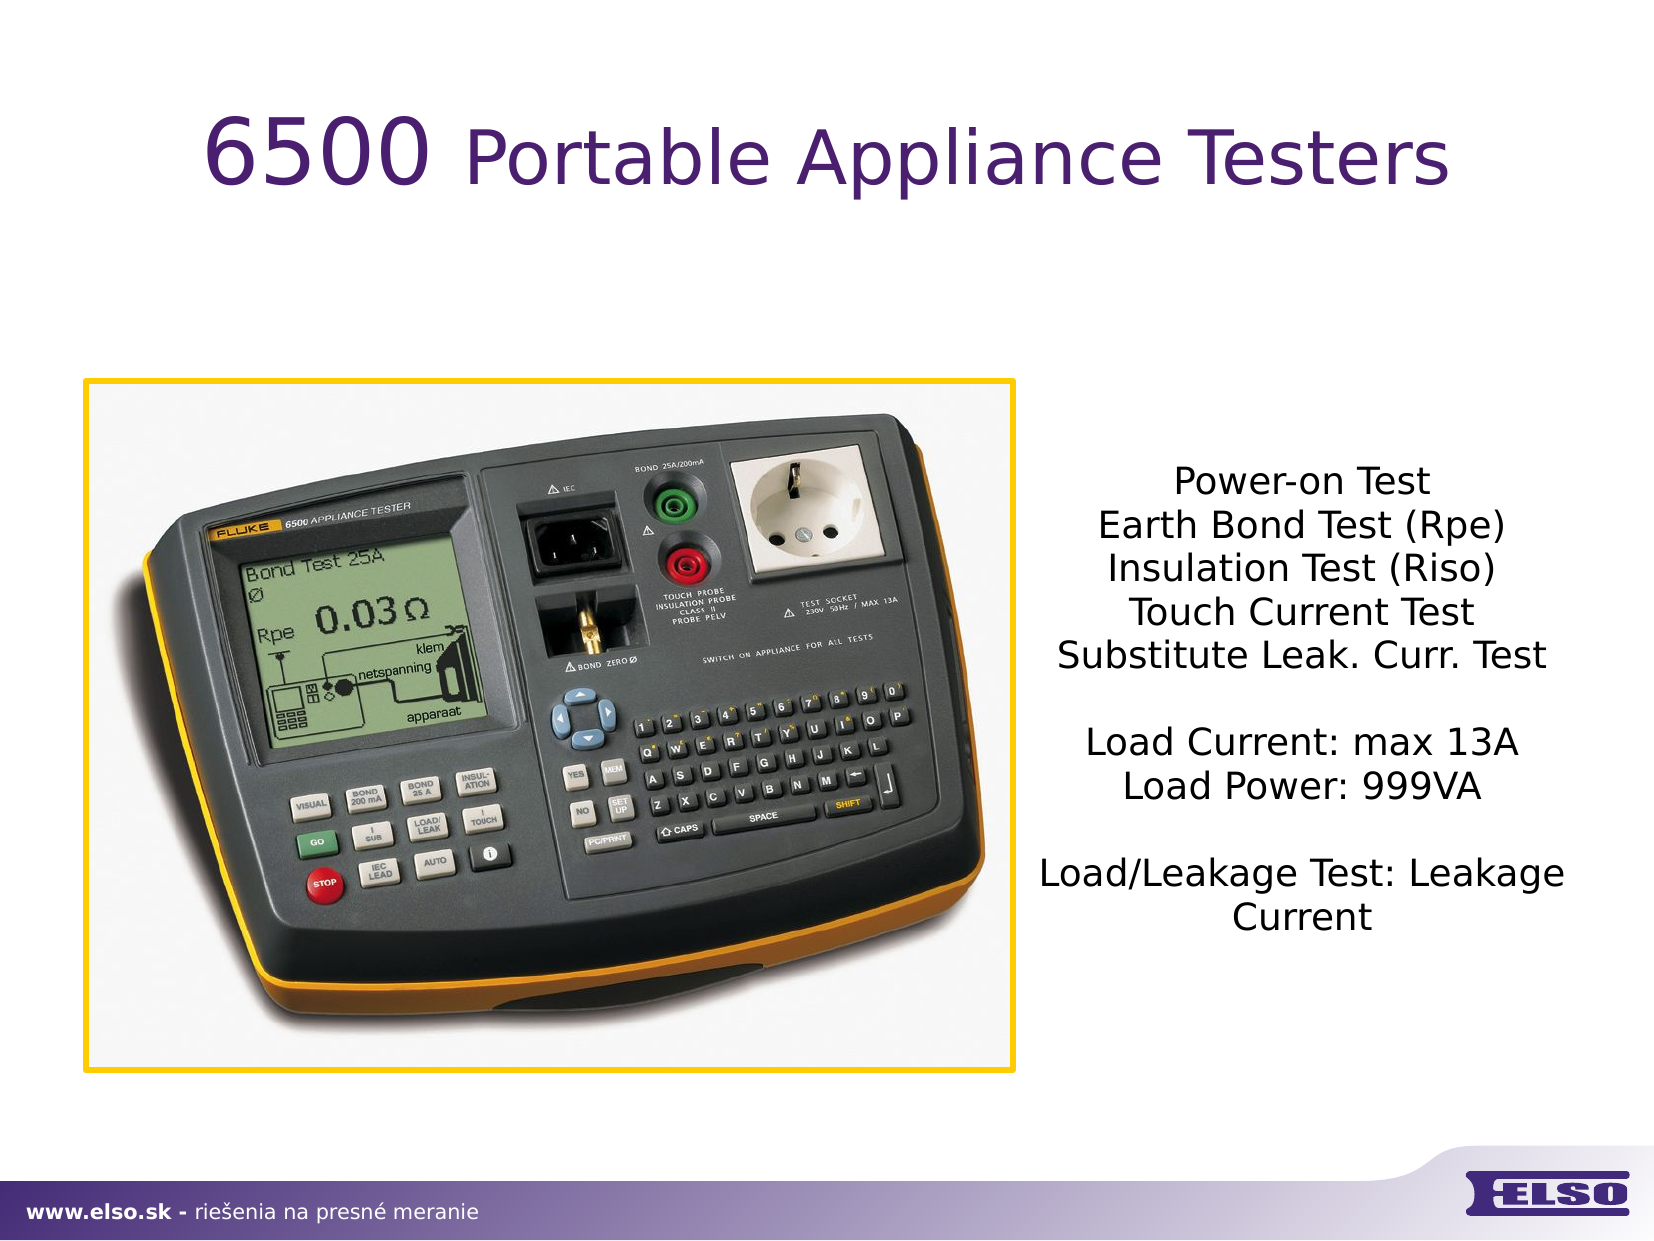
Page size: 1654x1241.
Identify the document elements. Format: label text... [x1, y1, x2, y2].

title 6500 Portable Appliance Testers [82, 56, 1571, 250]
subtitle Power-on Test Earth Bond Test (Rpe) Insulation Test (Riso) Touch Current Test Substitute Leak. Curr. Test Load Current: max 13A Load Power: 999VA Load/Leakage Test: Leakage Current [1033, 297, 1571, 1102]
picture [88, 383, 1011, 1068]
